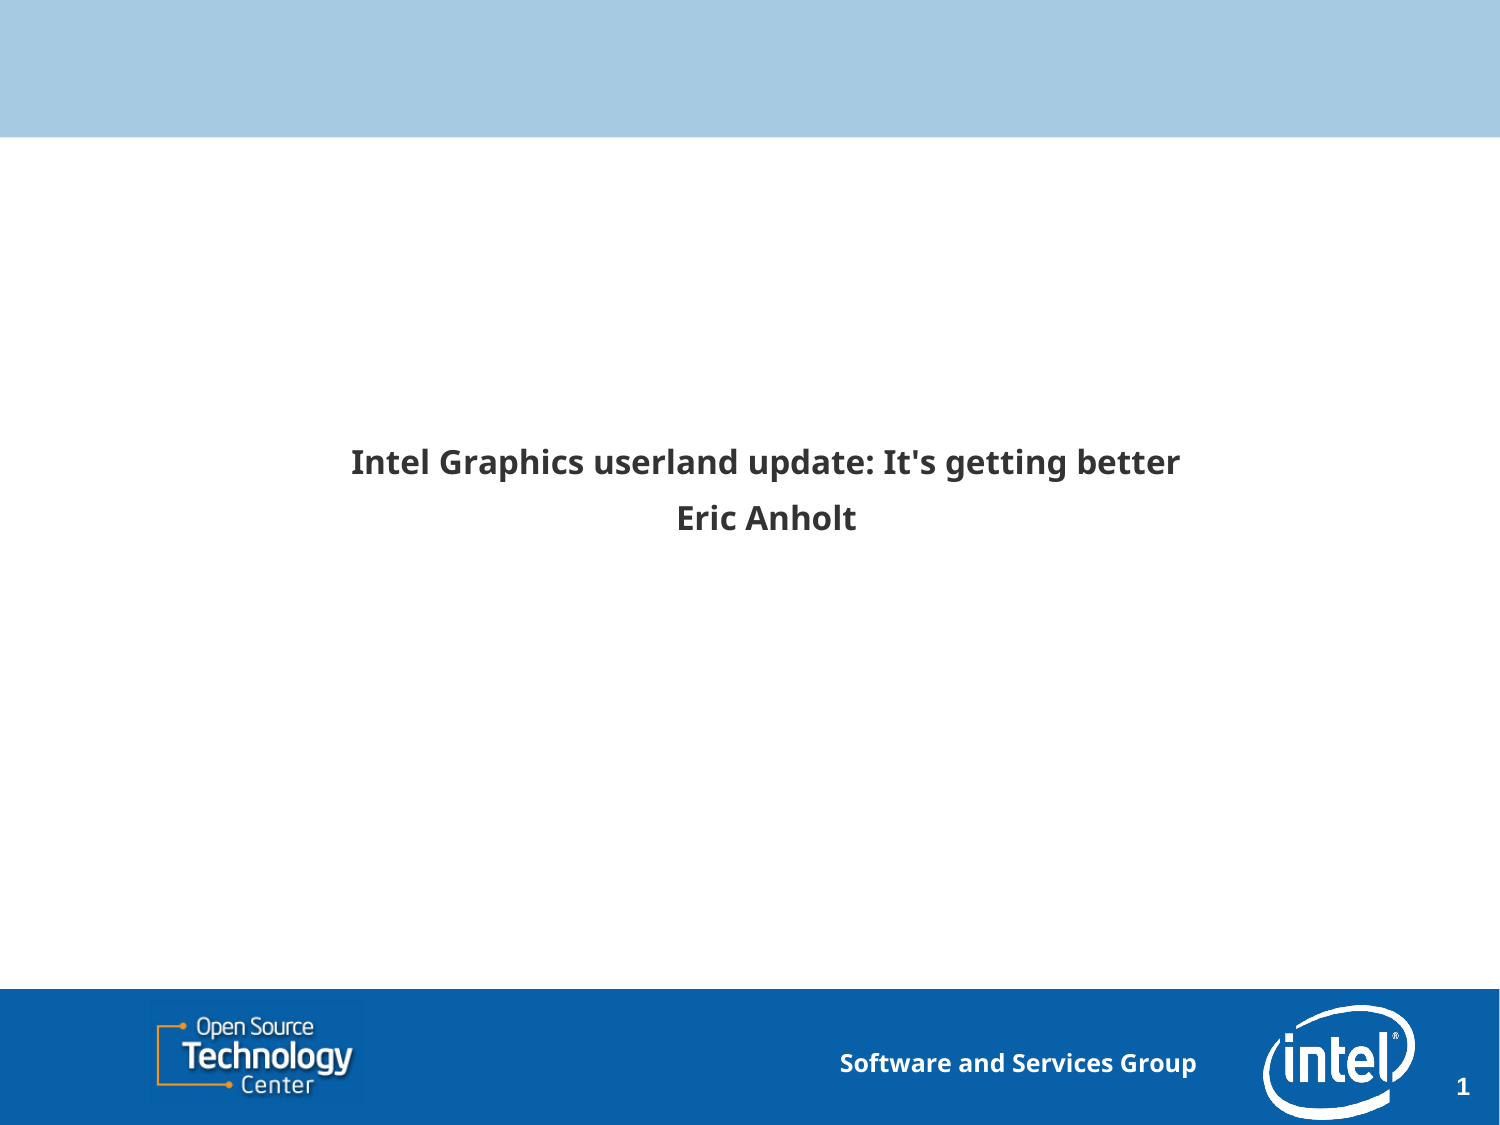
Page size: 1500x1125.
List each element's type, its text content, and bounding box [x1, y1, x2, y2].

subtitle Intel Graphics userland update: It's getting better Eric Anholt [87, 37, 1446, 945]
picture [150, 999, 365, 1106]
picture [1263, 1005, 1415, 1120]
